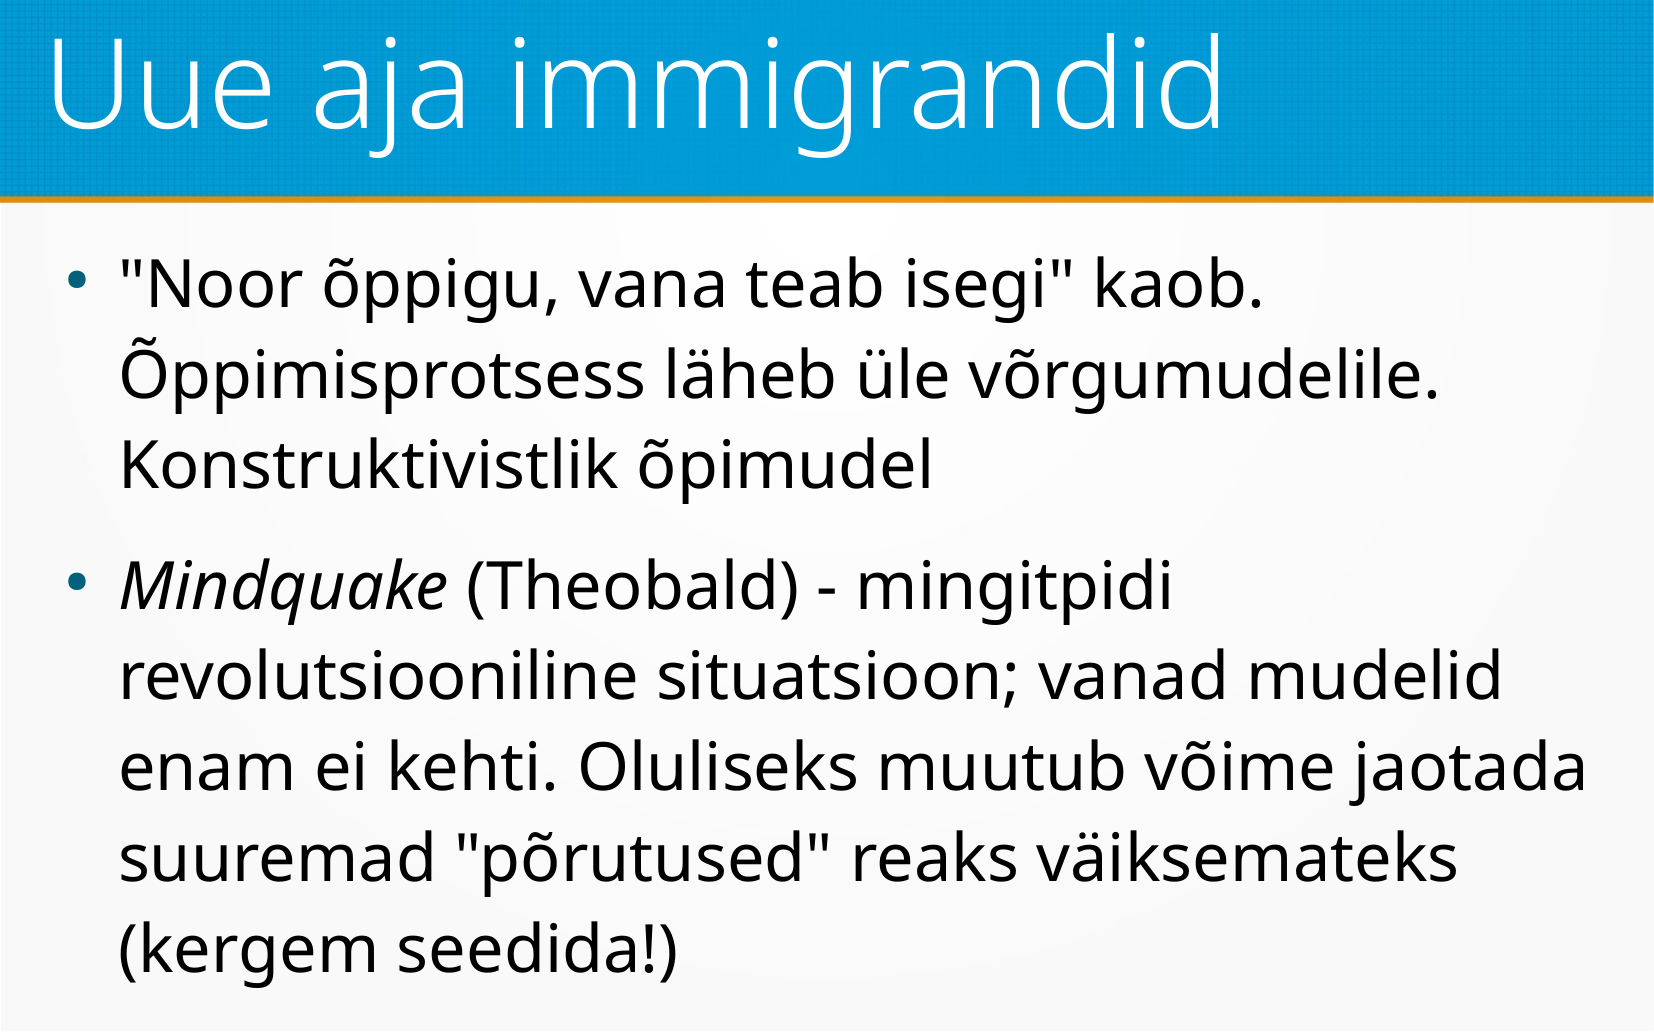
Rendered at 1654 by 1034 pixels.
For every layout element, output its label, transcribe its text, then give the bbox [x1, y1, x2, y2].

title Uue aja immigrandid [43, 0, 1619, 166]
list "Noor õppigu, vana teab isegi" kaob. Õppimisprotsess läheb üle võrgumudelile. Konstruktivistlik õpimudel Mindquake (Theobald) - mingitpidi revolutsiooniline situatsioon; vanad mudelid enam ei kehti. Oluliseks muutub võime jaotada suuremad "põrutused" reaks väiksemateks (kergem seedida!) [47, 236, 1607, 1002]
picture [0, 195, 1654, 1034]
